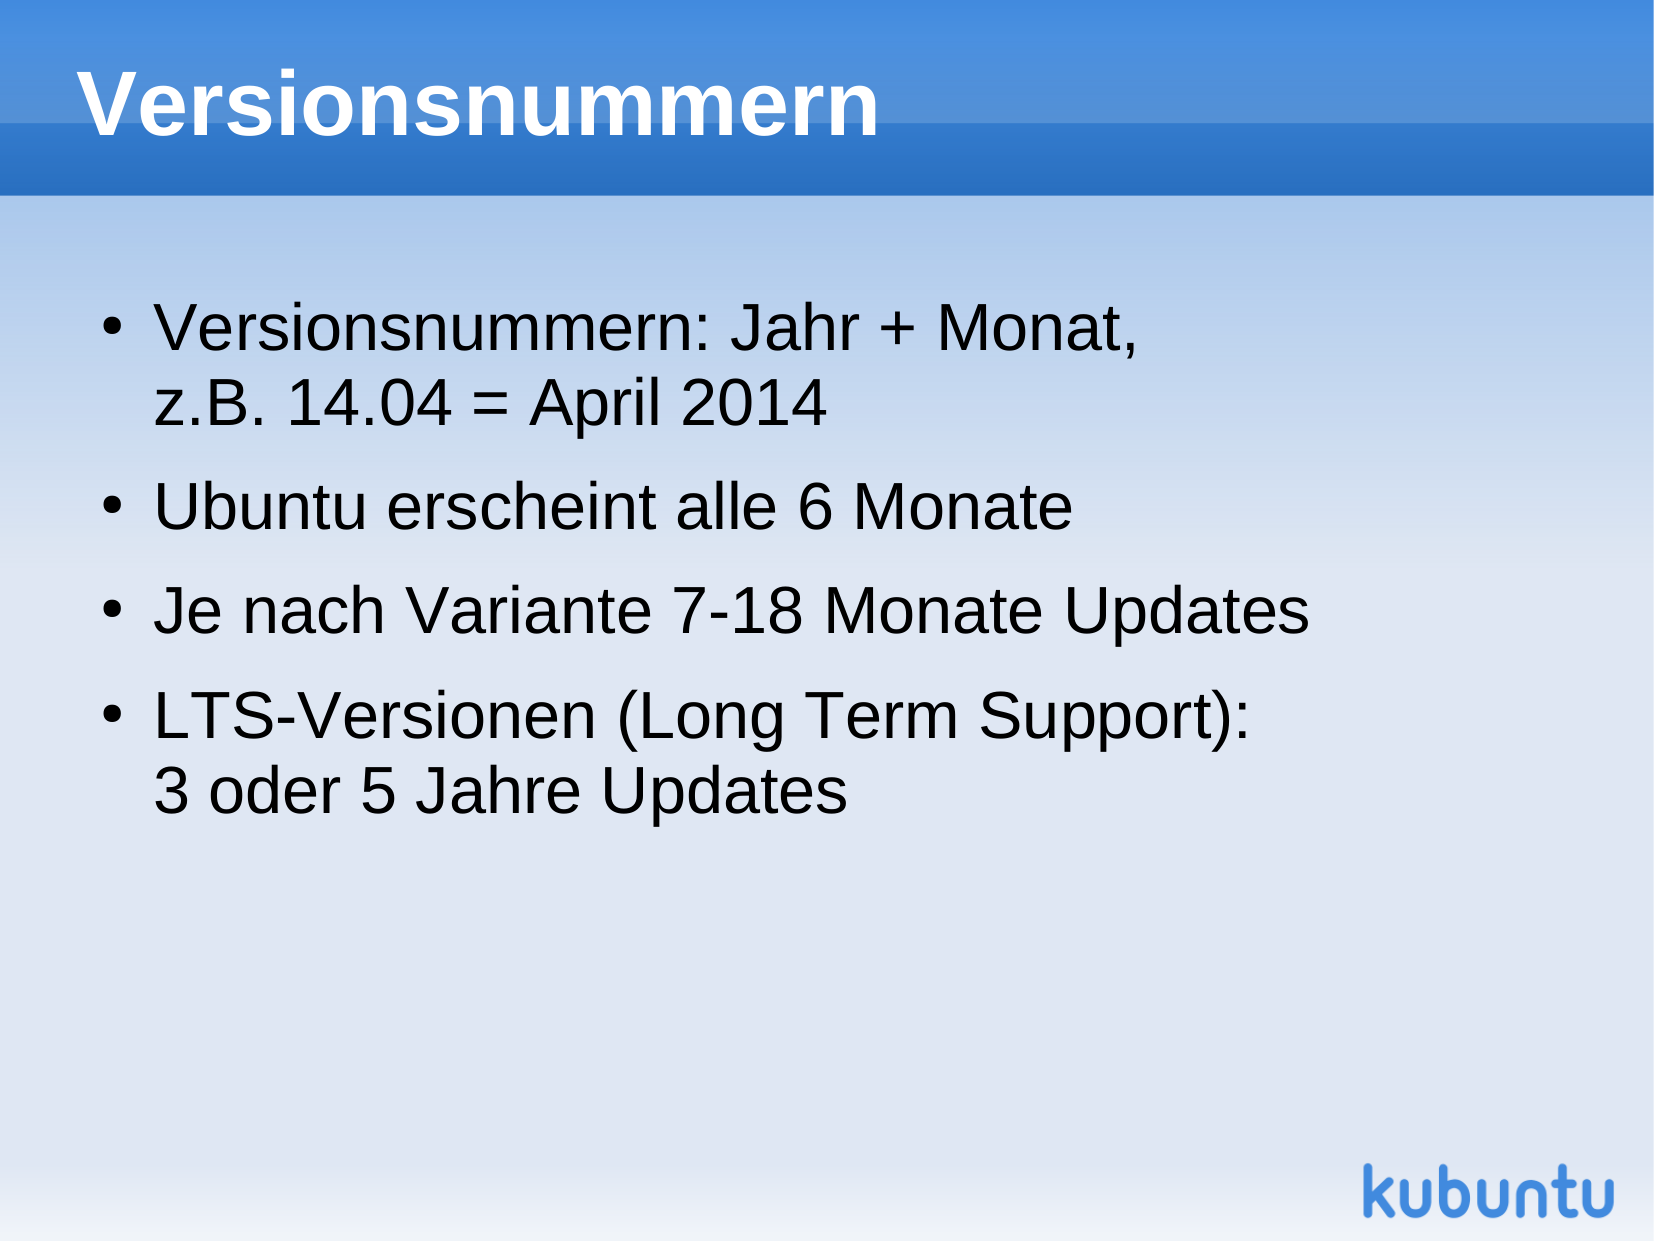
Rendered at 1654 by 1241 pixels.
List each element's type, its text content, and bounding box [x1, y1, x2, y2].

title Versionsnummern [76, 0, 1565, 208]
list Versionsnummern: Jahr + Monat, z.B. 14.04 = April 2014 Ubuntu erscheint alle 6 Monate Je nach Variante 7-18 Monate Updates LTS-Versionen (Long Term Support): 3 oder 5 Jahre Updates [82, 290, 1571, 1109]
picture [0, 0, 1654, 1241]
